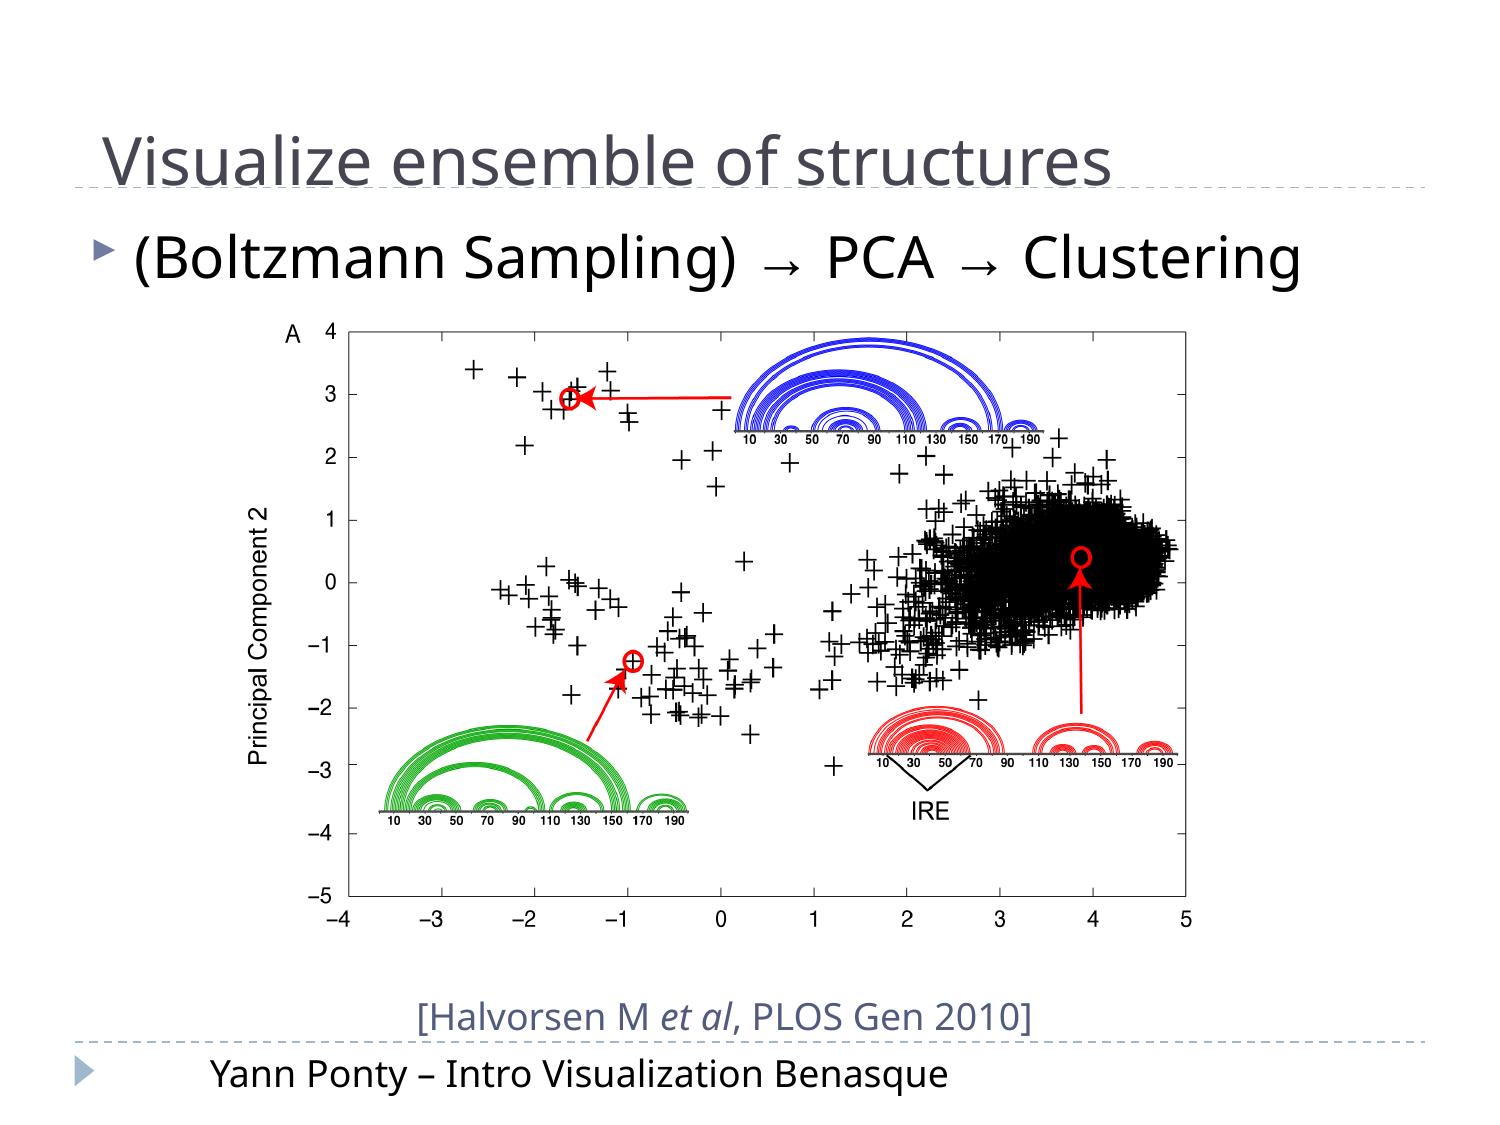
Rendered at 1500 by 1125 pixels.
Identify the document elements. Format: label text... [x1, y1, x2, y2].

list (Boltzmann Sampling) → PCA → Clustering [75, 212, 1425, 1023]
text_box [Halvorsen M et al, PLOS Gen 2010] [339, 1023, 1110, 1075]
title Visualize ensemble of structures [87, 43, 1438, 207]
